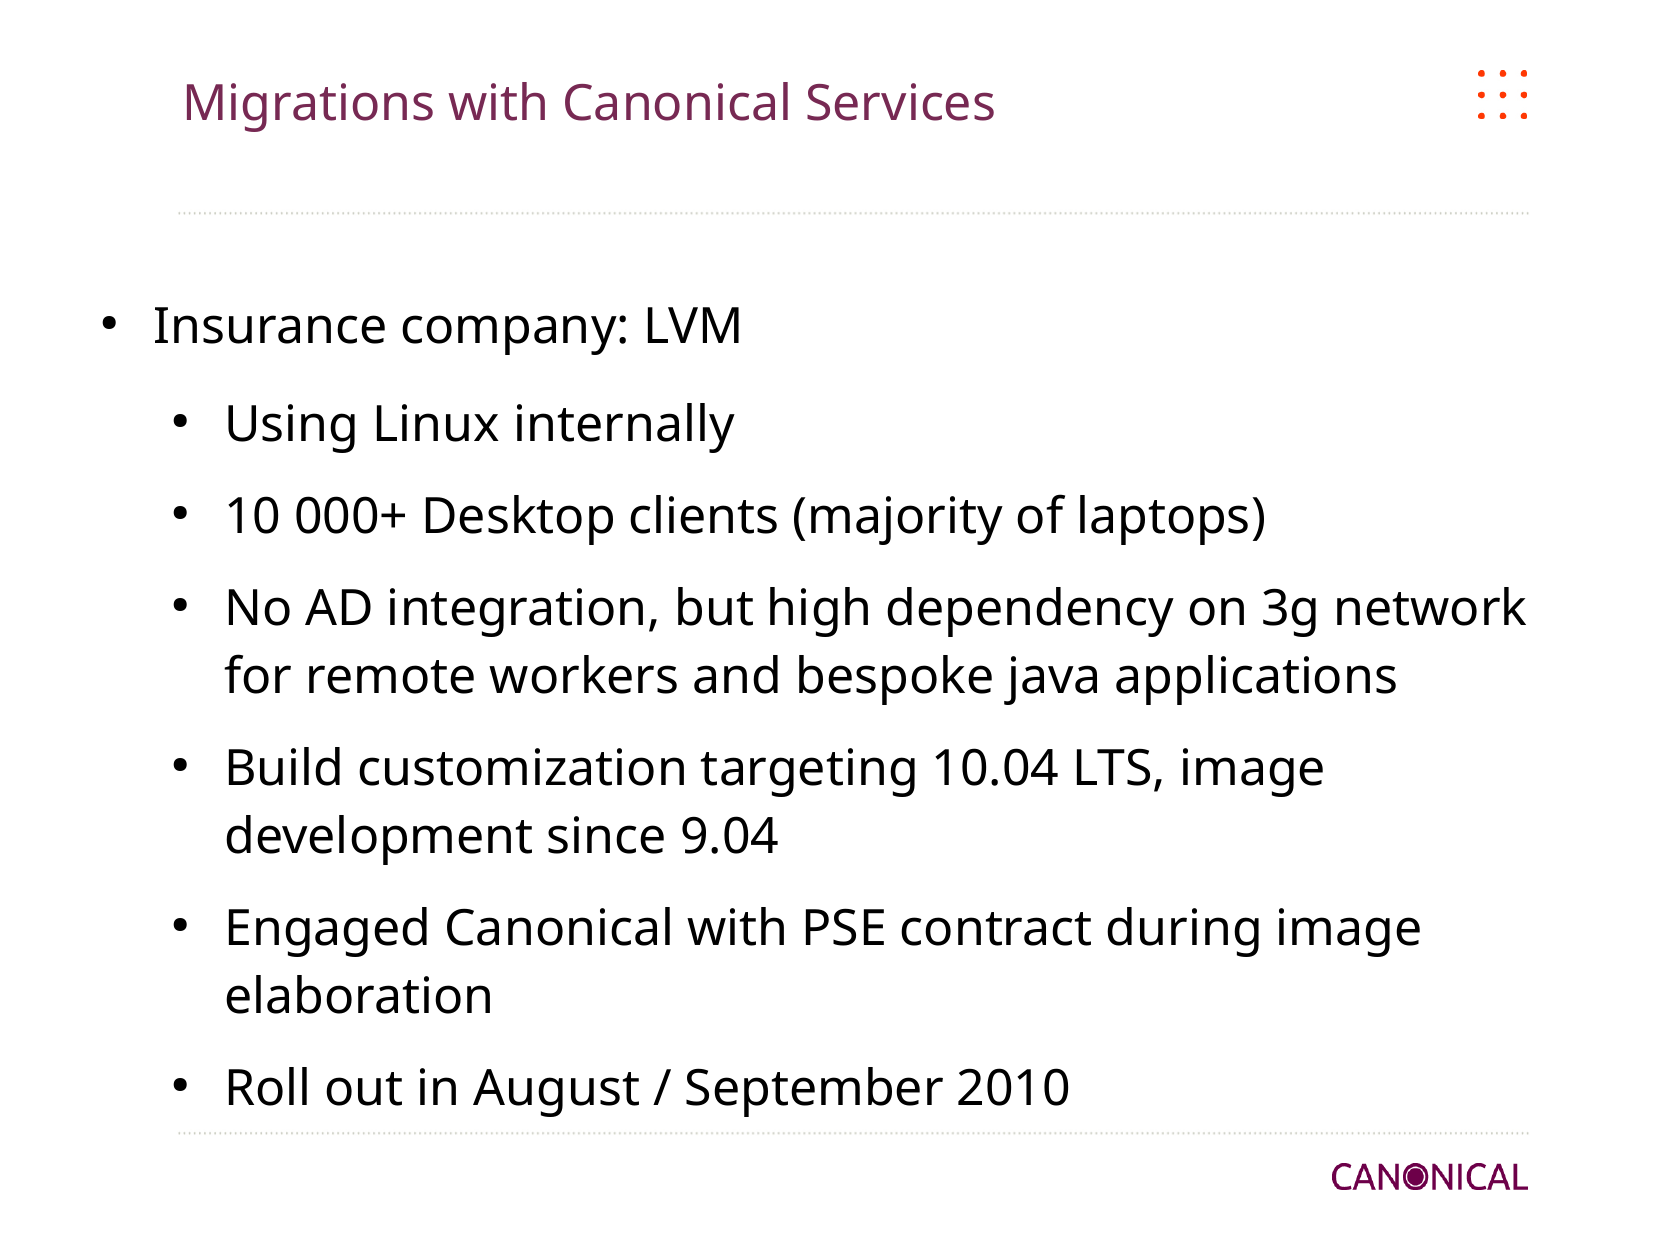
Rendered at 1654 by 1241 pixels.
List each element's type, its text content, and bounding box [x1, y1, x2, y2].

picture [1478, 70, 1527, 119]
text_box Migrations with Canonical Services [167, 59, 989, 130]
picture [177, 1129, 1532, 1136]
list Insurance company: LVM Using Linux internally 10 000+ Desktop clients (majority of laptops) No AD integration, but high dependency on 3g network for remote workers and bespoke java applications Build customization targeting 10.04 LTS, image development since 9.04 Engaged Canonical with PSE contract during image elaboration Roll out in August / September 2010 [82, 290, 1571, 1094]
picture [177, 209, 1532, 216]
picture [1332, 1163, 1528, 1190]
